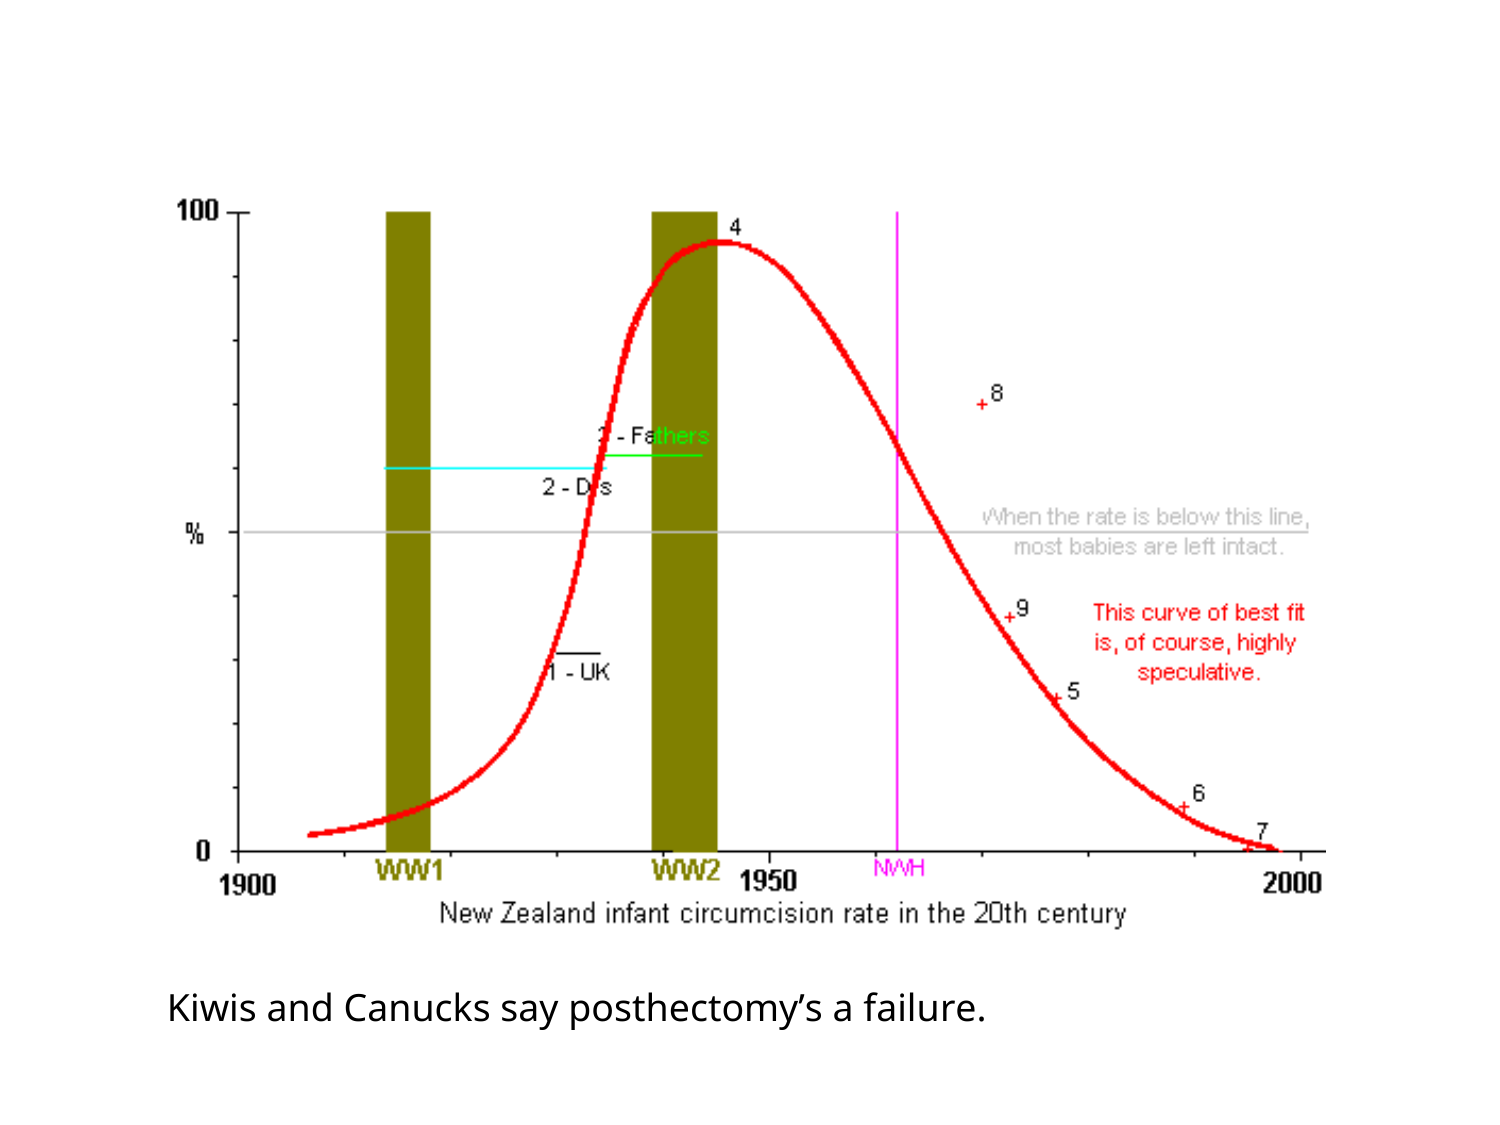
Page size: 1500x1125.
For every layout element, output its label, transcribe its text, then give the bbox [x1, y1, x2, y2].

picture [174, 191, 1326, 934]
text_box Kiwis and Canucks say posthectomy’s a failure. [152, 976, 1194, 1037]
